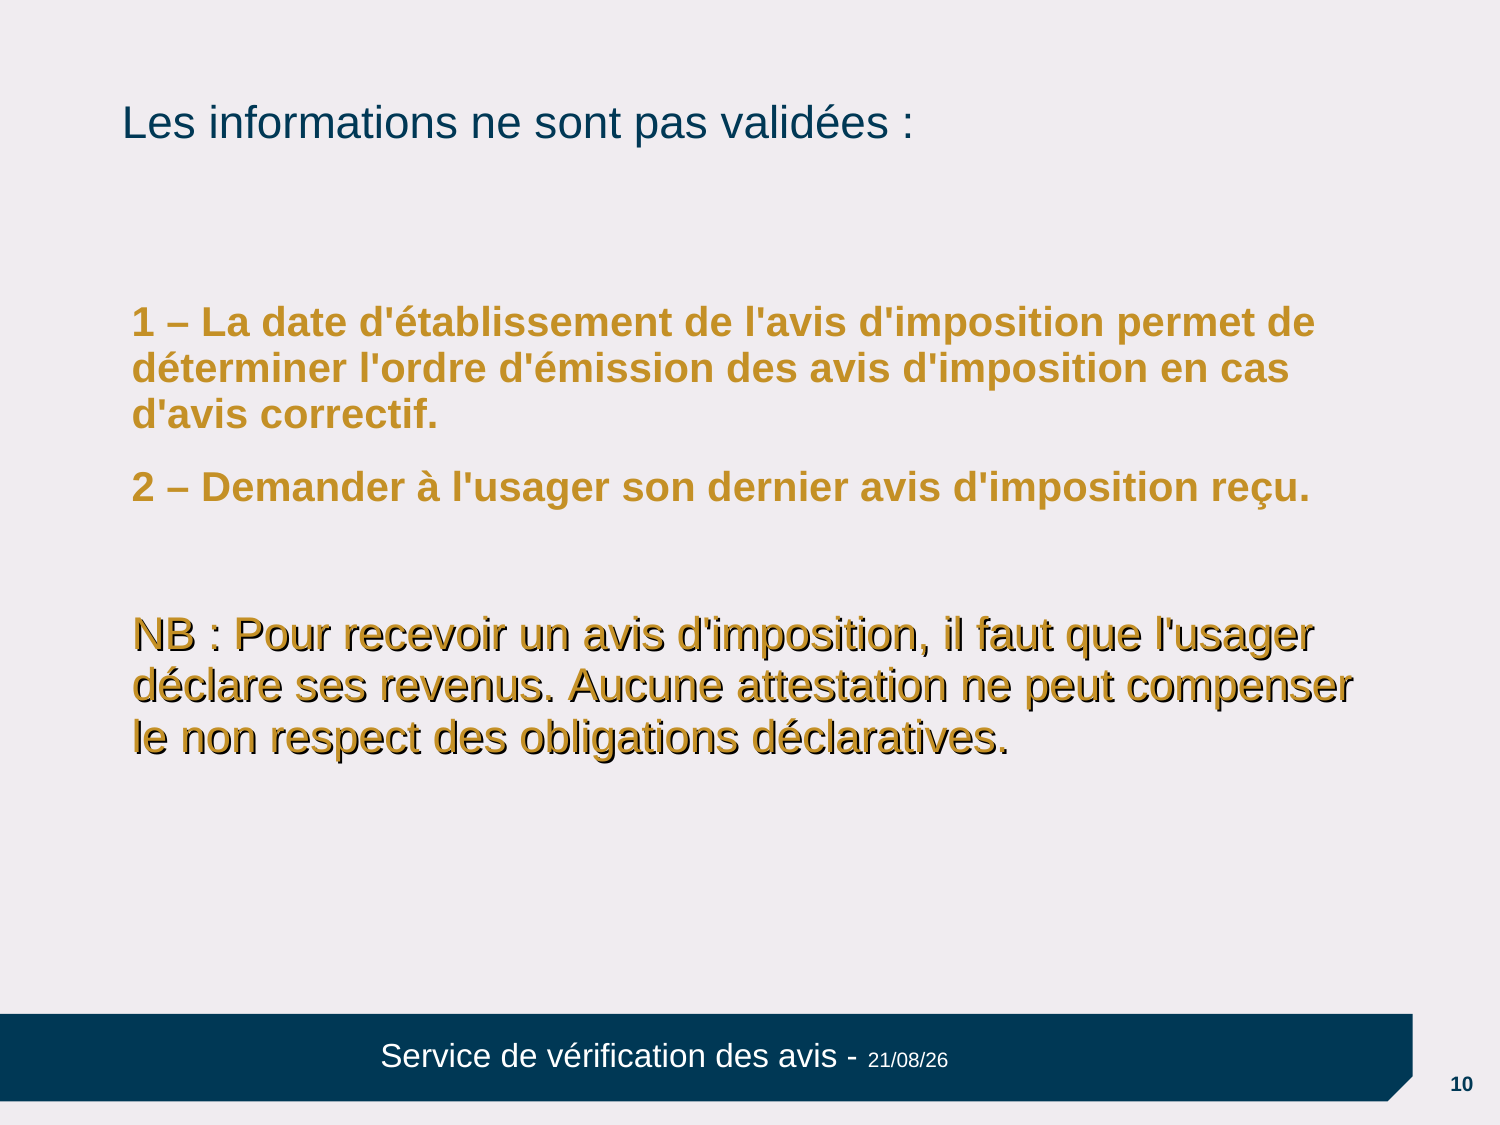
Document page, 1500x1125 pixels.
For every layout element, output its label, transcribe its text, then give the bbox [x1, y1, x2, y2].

subtitle 1 – La date d'établissement de l'avis d'imposition permet de déterminer l'ordre d'émission des avis d'imposition en cas d'avis correctif. 2 – Demander à l'usager son dernier avis d'imposition reçu. NB : Pour recevoir un avis d'imposition, il faut que l'usager déclare ses revenus. Aucune attestation ne peut compenser le non respect des obligations déclaratives. [131, 203, 1388, 857]
title Les informations ne sont pas validées : [121, 68, 1438, 180]
